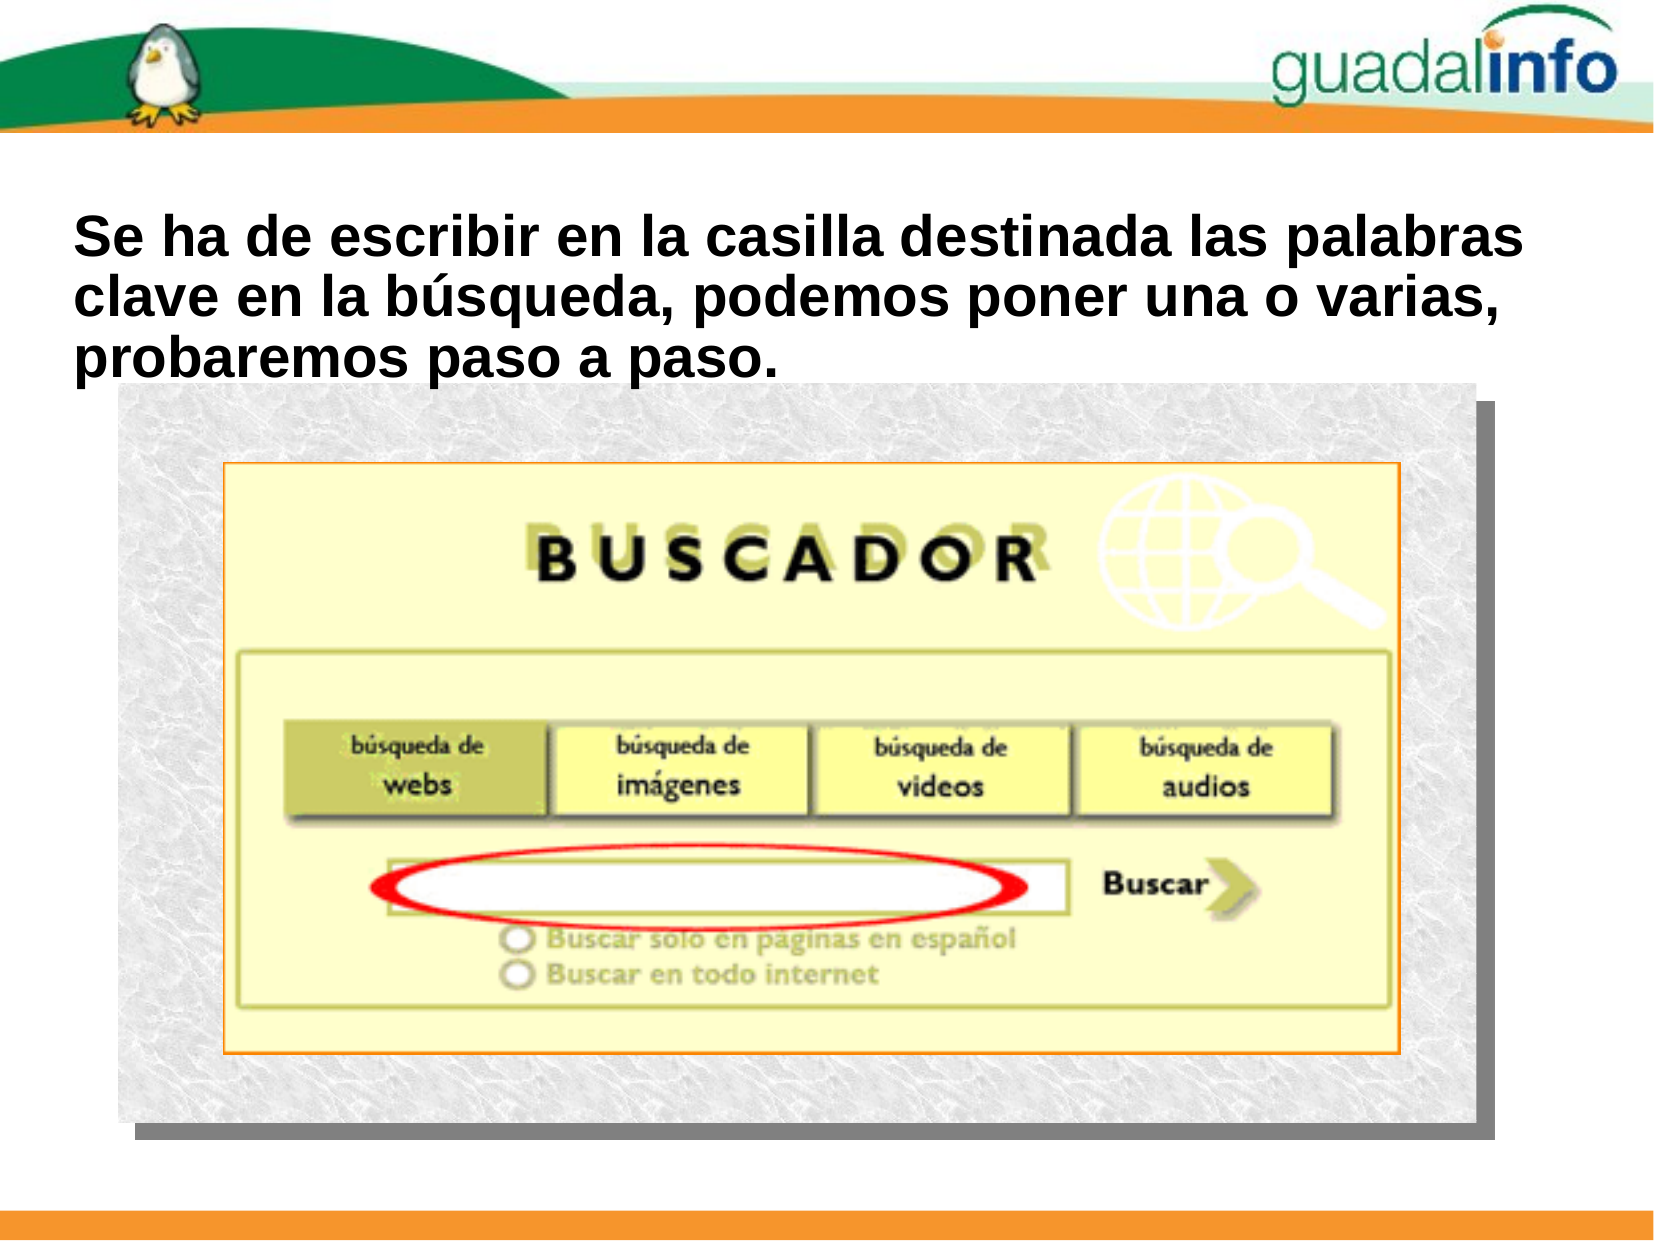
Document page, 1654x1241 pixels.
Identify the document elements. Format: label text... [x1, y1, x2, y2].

picture [0, 0, 1654, 133]
text_box Se ha de escribir en la casilla destinada las palabras clave en la búsqueda, podemos poner una o varias, probaremos paso a paso. [59, 200, 1625, 406]
text_box [118, 406, 1477, 1123]
picture [223, 462, 1401, 1055]
